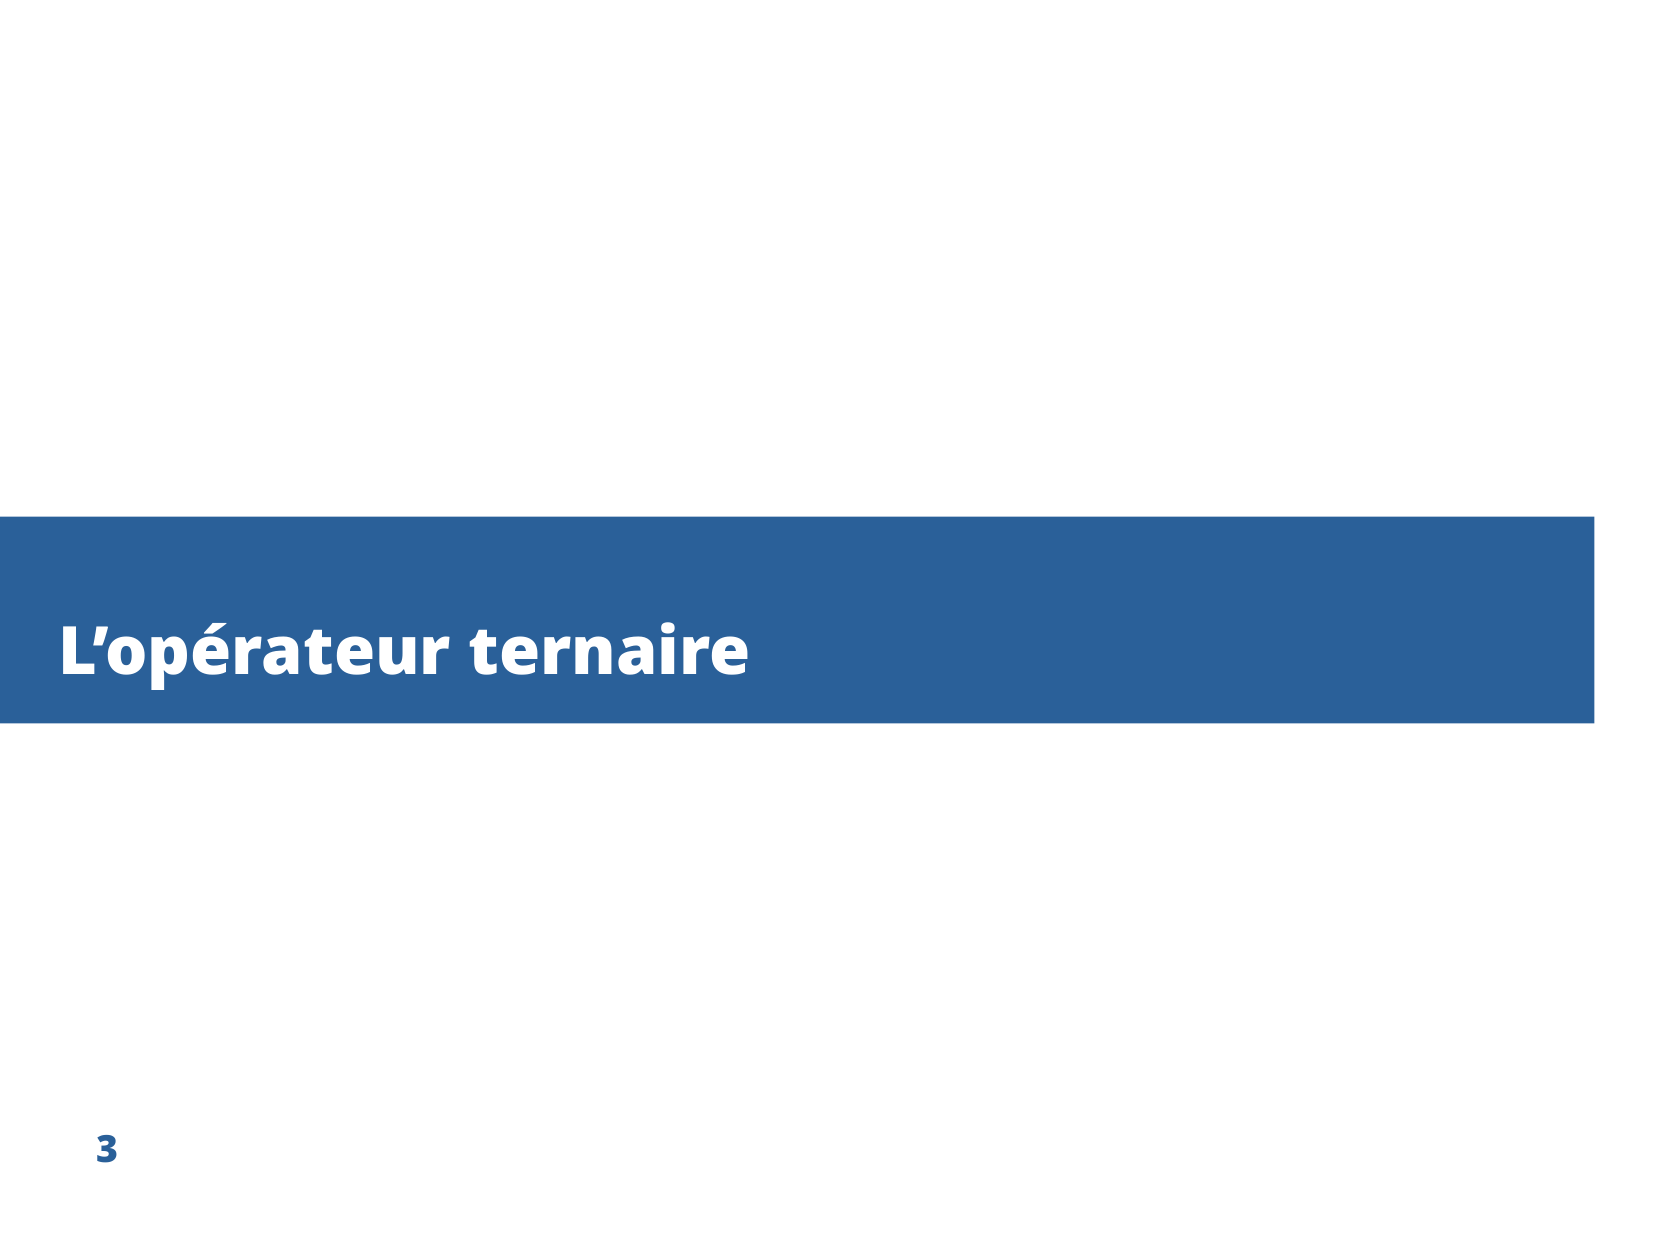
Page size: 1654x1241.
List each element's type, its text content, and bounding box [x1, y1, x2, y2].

title L’opérateur ternaire [59, 546, 1595, 694]
